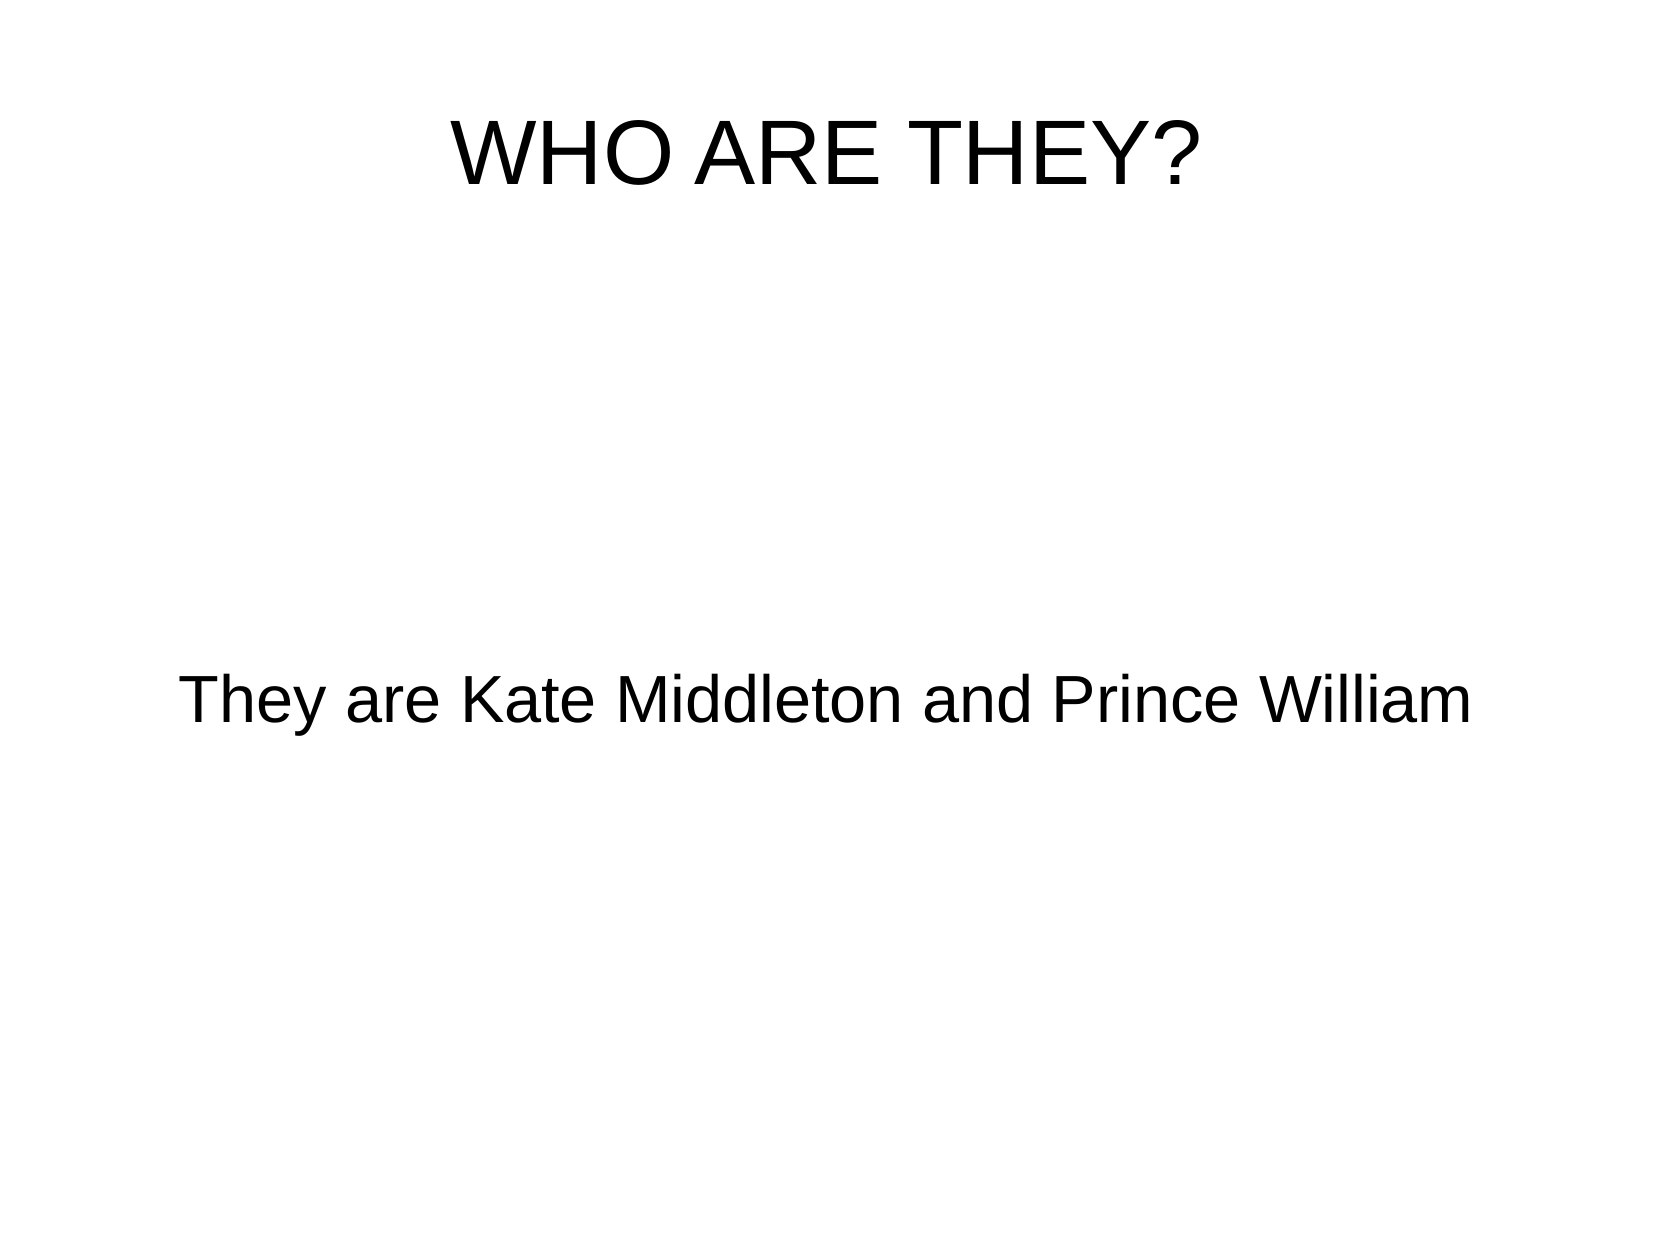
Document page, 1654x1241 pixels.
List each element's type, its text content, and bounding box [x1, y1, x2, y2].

subtitle They are Kate Middleton and Prince William [82, 297, 1571, 1102]
title WHO ARE THEY? [82, 56, 1571, 250]
